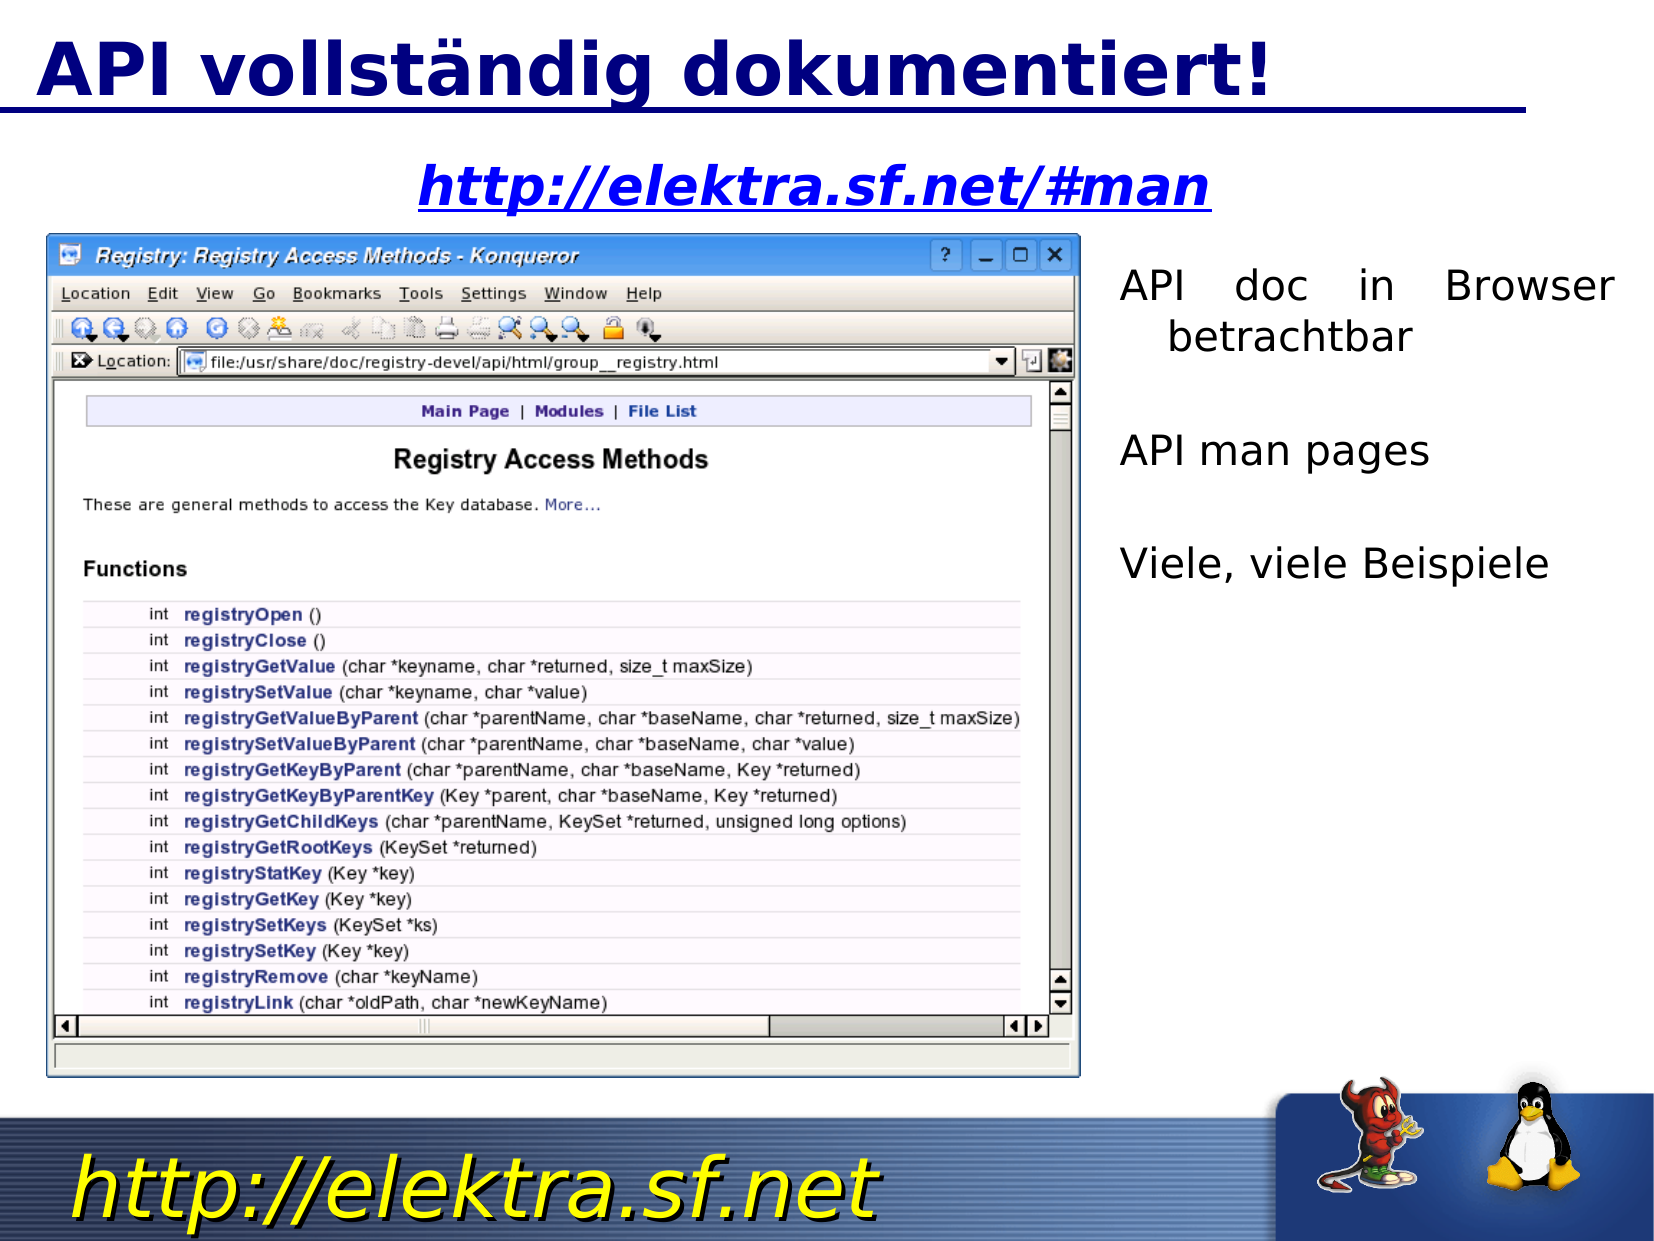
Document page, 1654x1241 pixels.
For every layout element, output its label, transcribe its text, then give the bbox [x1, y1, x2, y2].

text_box http://elektra.sf.net/#man [417, 151, 1245, 215]
list API doc in Browser betrachtbar API man pages Viele, viele Beispiele [1104, 250, 1630, 656]
picture [0, 233, 1654, 1241]
text_box API vollständig dokumentiert! [21, 14, 1611, 126]
